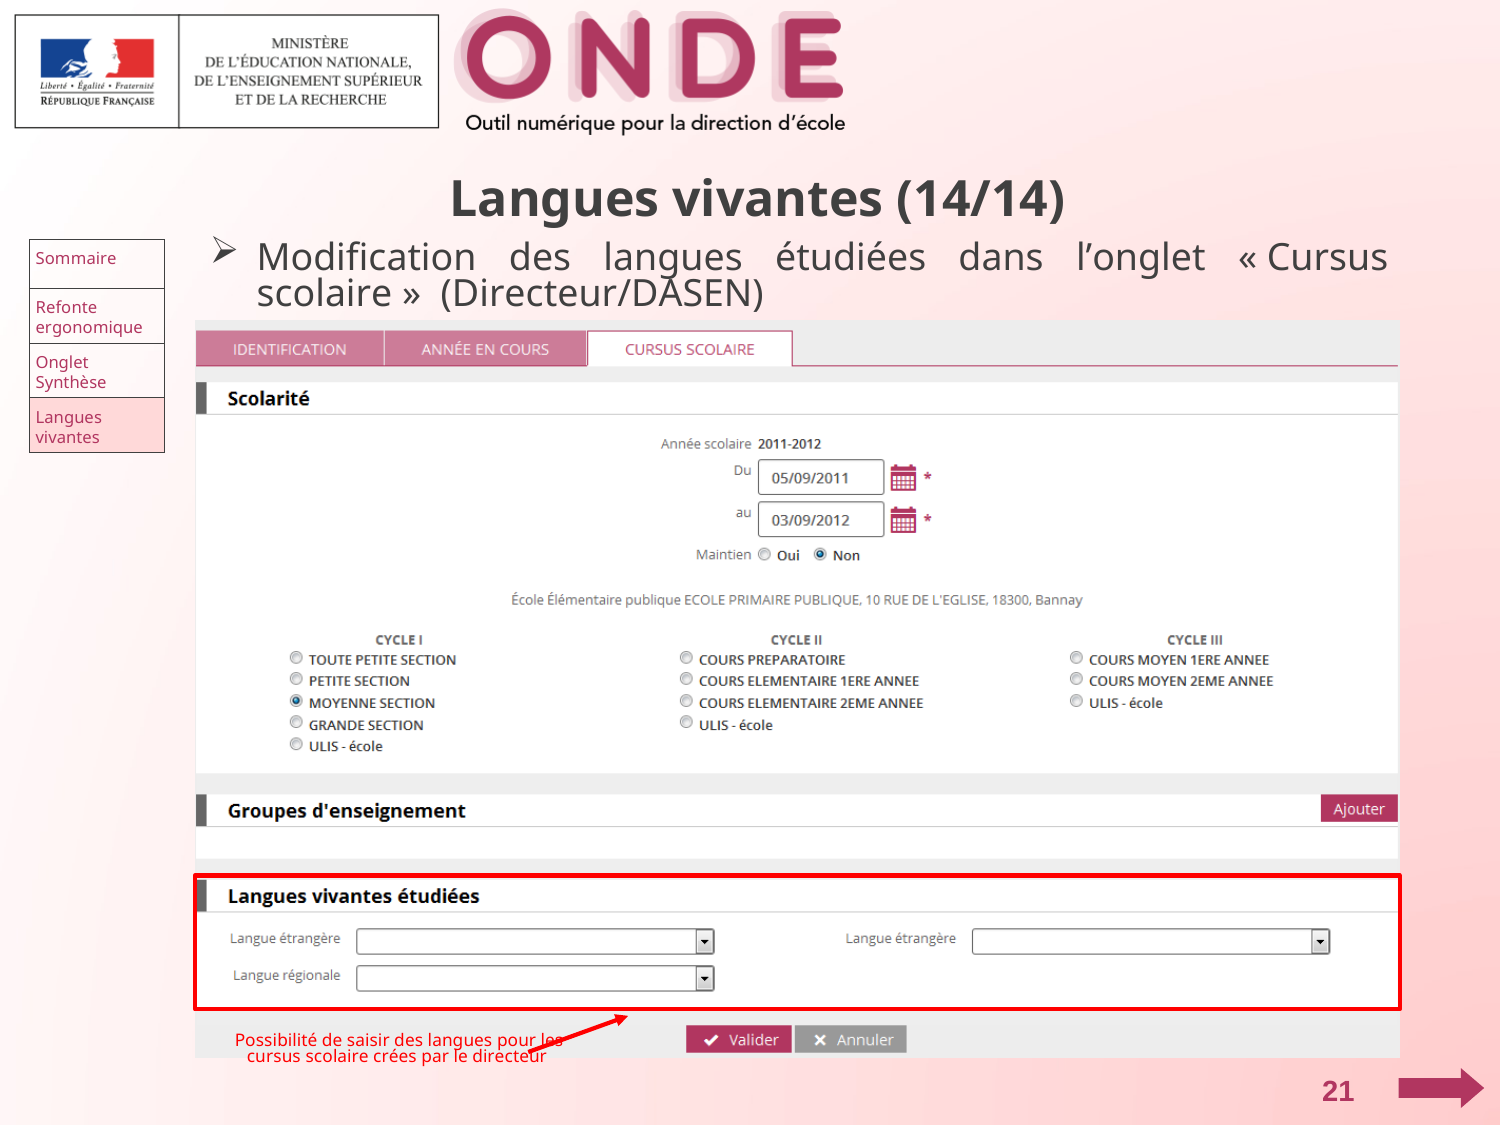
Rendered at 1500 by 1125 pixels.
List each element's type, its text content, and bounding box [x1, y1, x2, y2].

table_cell Refonte ergonomique [30, 289, 164, 343]
text_box Possibilité de saisir des langues pour les cursus scolaire crées par le directeur [219, 1024, 580, 1091]
text_box Langues vivantes (14/14) [82, 154, 1433, 238]
table_cell Onglet Synthèse [30, 344, 164, 397]
text_box Modification des langues étudiées dans l’onglet « Cursus scolaire » (Directeur/DASEN) [195, 233, 1405, 1036]
table_header Sommaire [30, 240, 164, 288]
table_cell Langues vivantes [30, 398, 164, 452]
text_box [1399, 1070, 1483, 1106]
text_box <numéro> [1257, 1064, 1420, 1117]
picture [0, 0, 1500, 1125]
